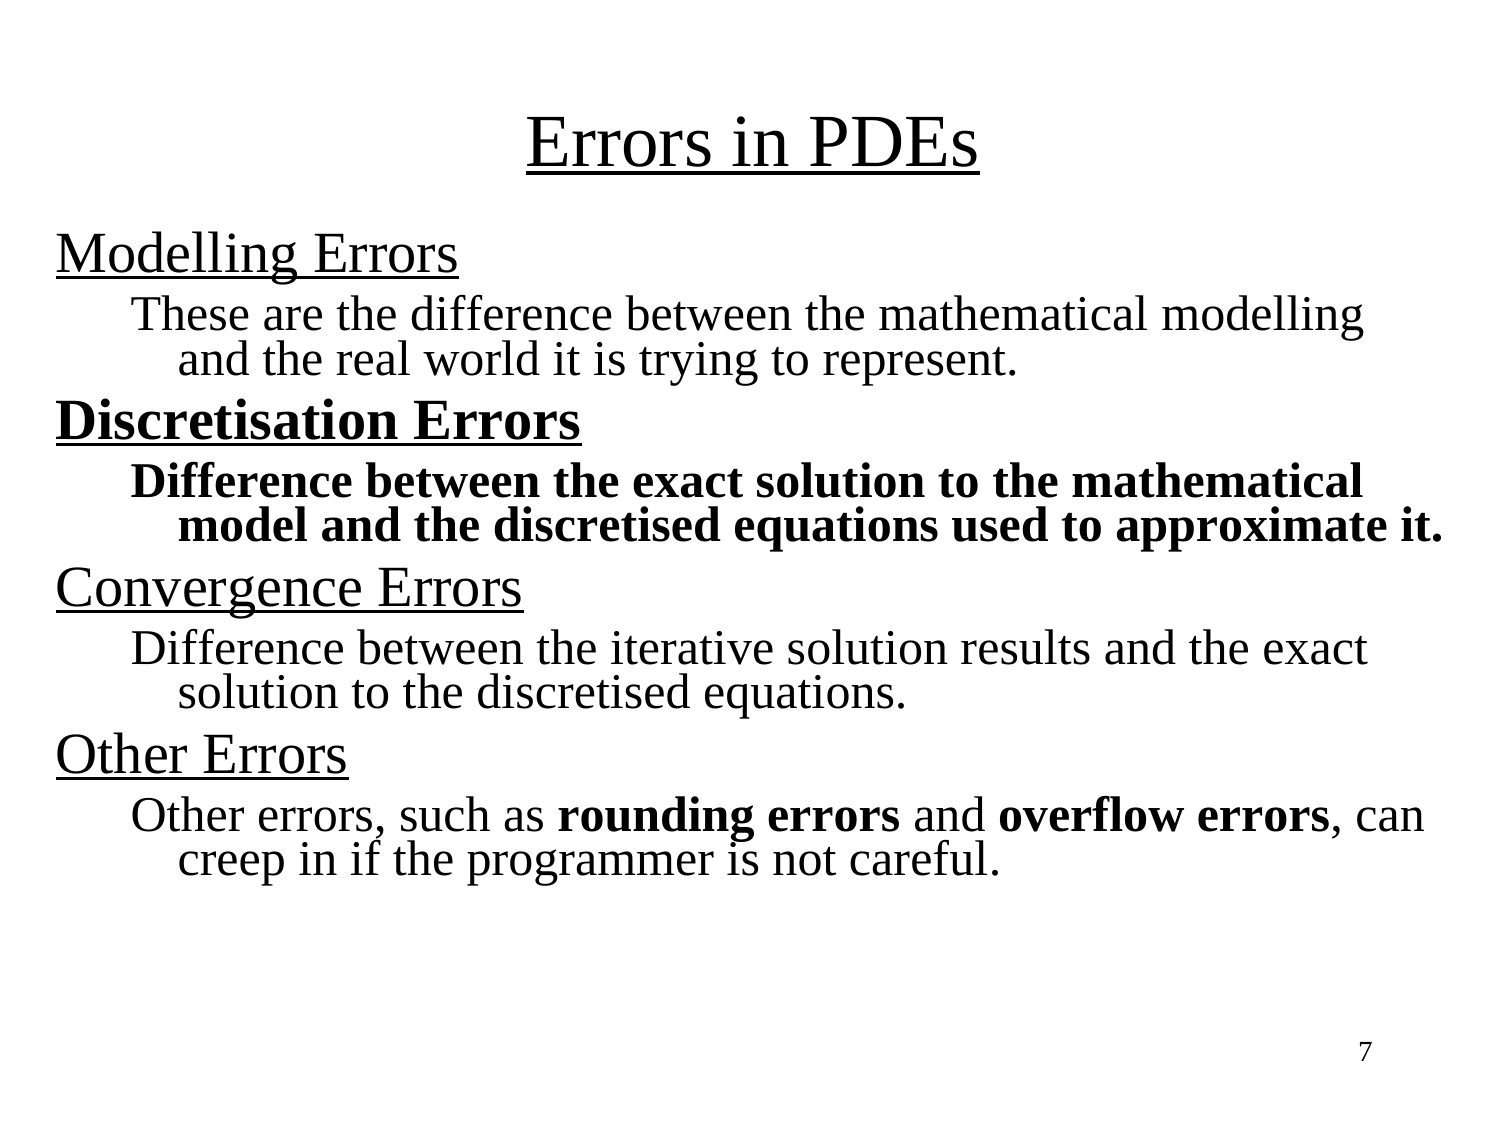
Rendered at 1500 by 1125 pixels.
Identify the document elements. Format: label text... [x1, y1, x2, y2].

text_box <number> [1074, 1025, 1388, 1101]
list Modelling Errors These are the difference between the mathematical modelling and the real world it is trying to represent. Discretisation Errors Difference between the exact solution to the mathematical model and the discretised equations used to approximate it. Convergence Errors Difference between the iterative solution results and the exact solution to the discretised equations. Other Errors Other errors, such as rounding errors and overflow errors, can creep in if the programmer is not careful. [40, 223, 1463, 1001]
title Errors in PDEs [115, 47, 1391, 223]
